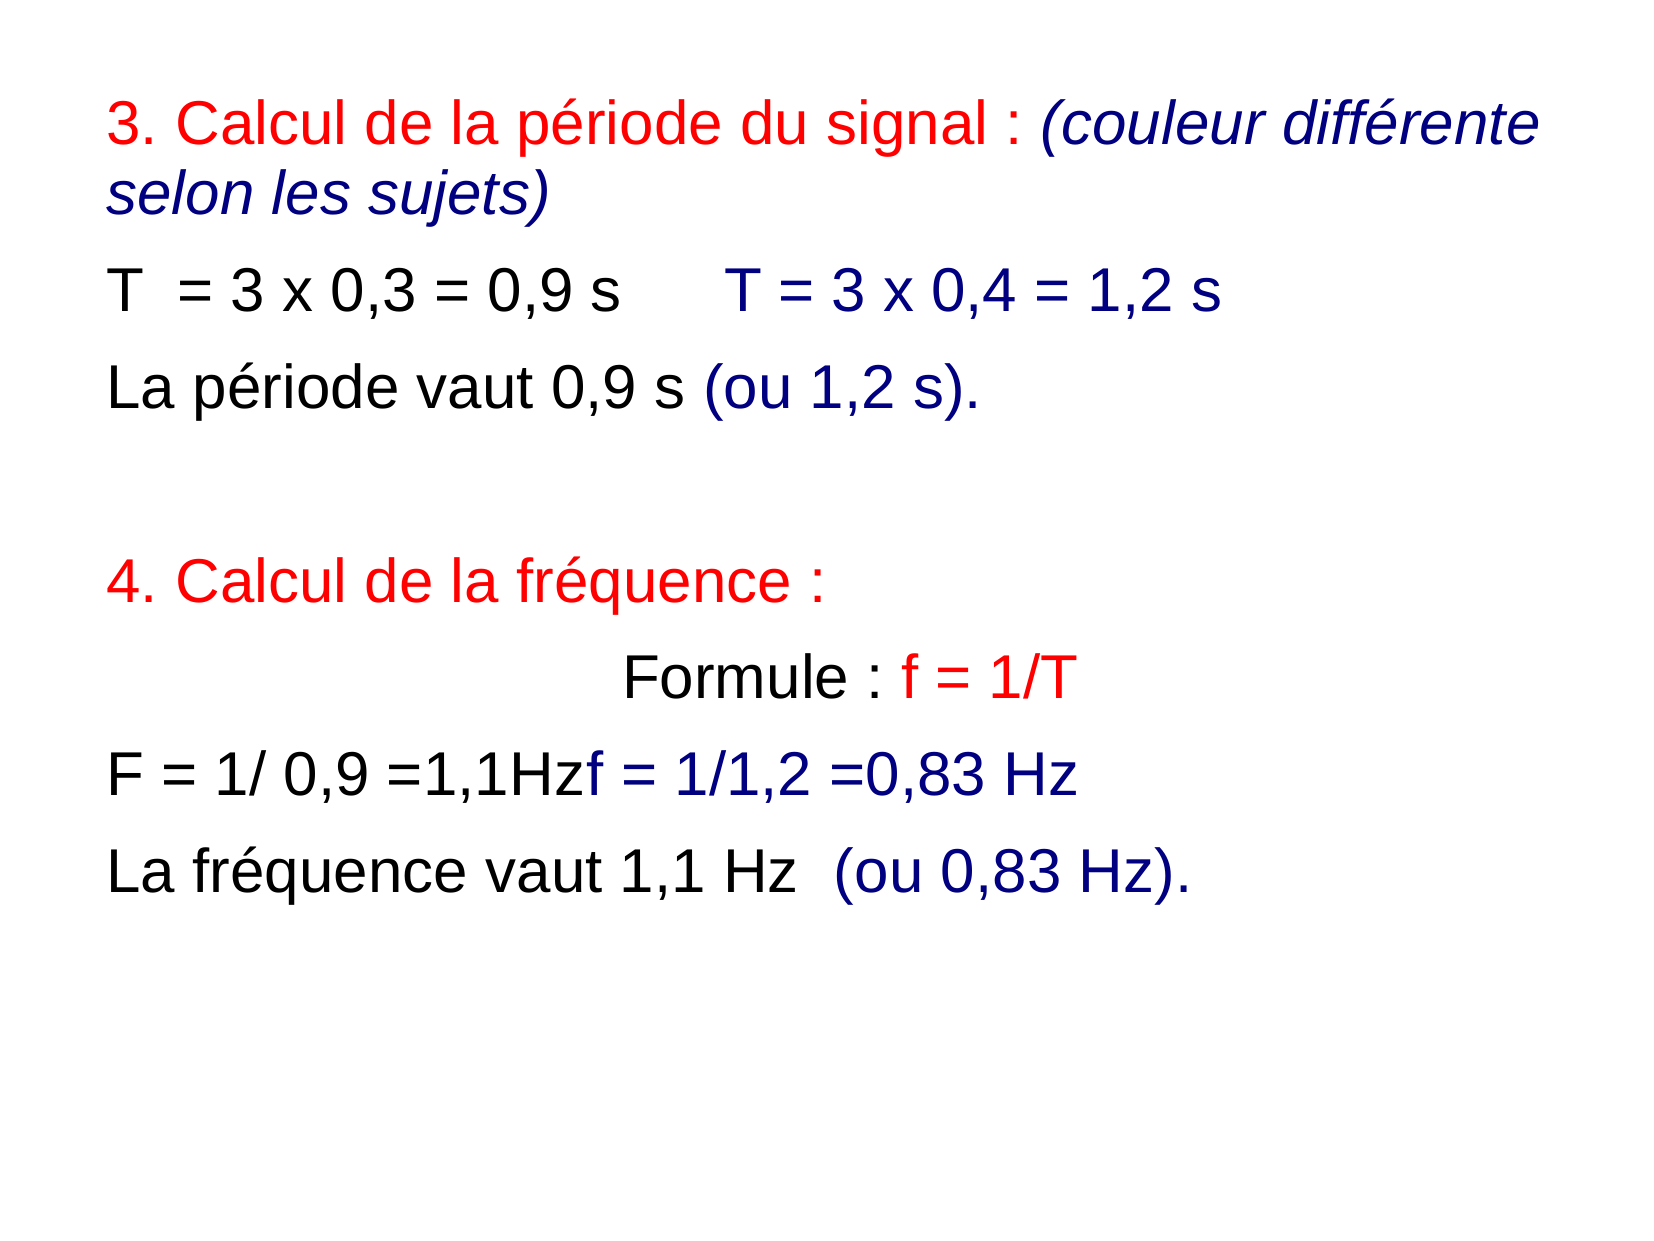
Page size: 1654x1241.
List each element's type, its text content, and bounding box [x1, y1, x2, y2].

list 3. Calcul de la période du signal : (couleur différente selon les sujets) T = 3 x 0,3 = 0,9 s T = 3 x 0,4 = 1,2 s La période vaut 0,9 s (ou 1,2 s). 4. Calcul de la fréquence : Formule : f = 1/T F = 1/ 0,9 =1,1Hz f = 1/1,2 =0,83 Hz La fréquence vaut 1,1 Hz (ou 0,83 Hz). [106, 88, 1595, 908]
